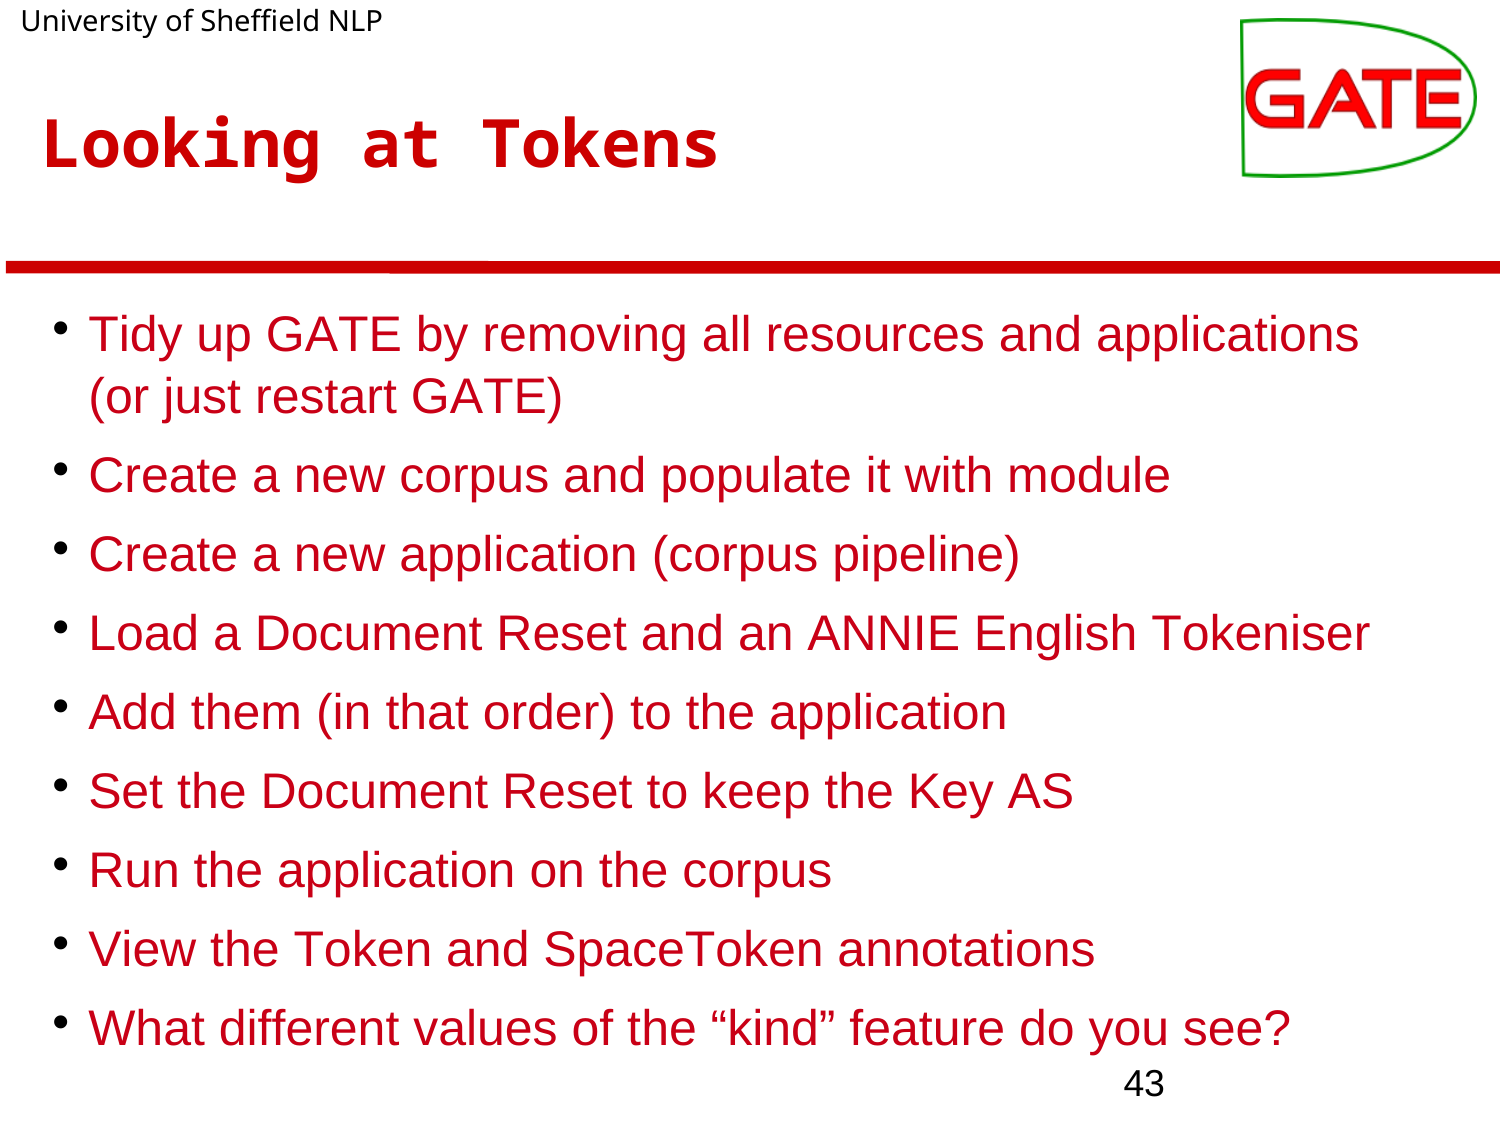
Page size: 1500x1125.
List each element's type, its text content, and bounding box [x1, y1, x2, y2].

title Looking at Tokens [41, 45, 1387, 243]
picture [1240, 18, 1477, 178]
list Tidy up GATE by removing all resources and applications (or just restart GATE) Create a new corpus and populate it with module Create a new application (corpus pipeline) Load a Document Reset and an ANNIE English Tokeniser Add them (in that order) to the application Set the Document Reset to keep the Key AS Run the application on the corpus View the Token and SpaceToken annotations What different values of the “kind” feature do you see? [0, 290, 1421, 1125]
